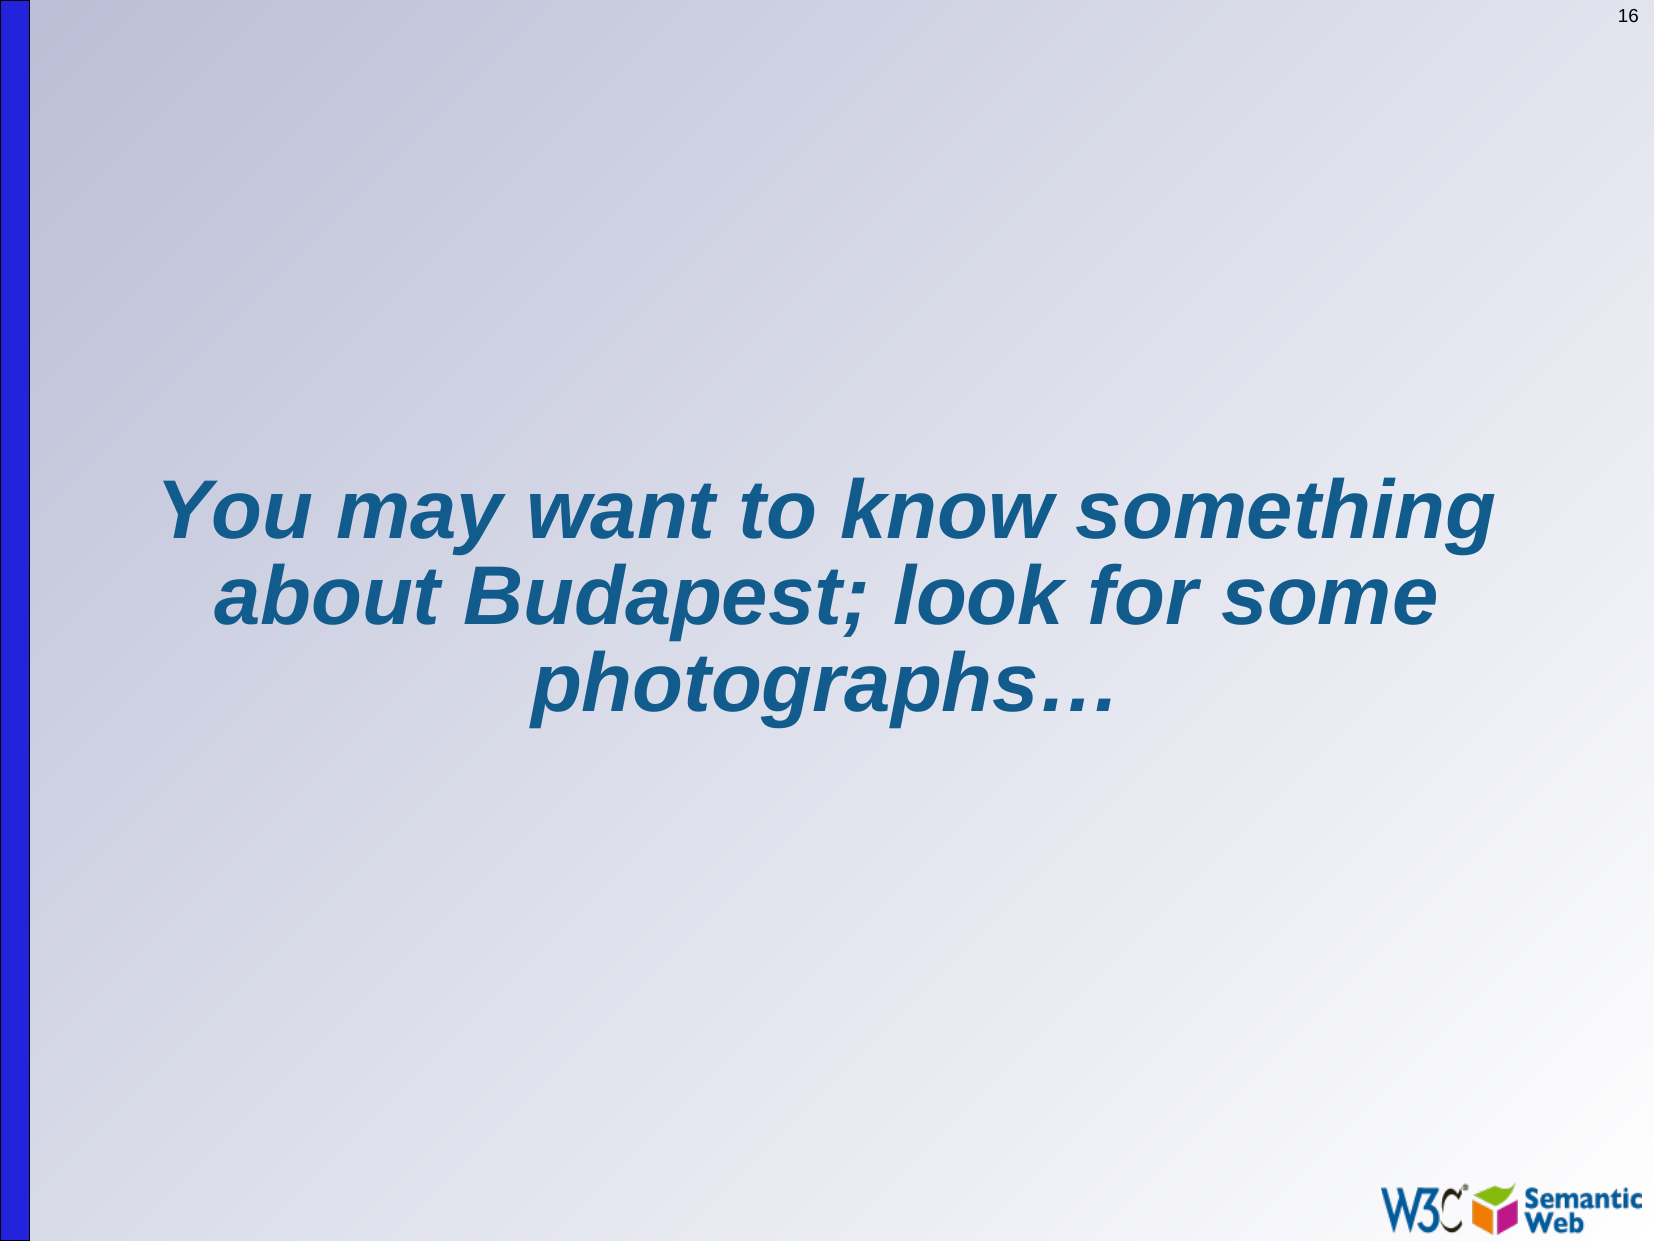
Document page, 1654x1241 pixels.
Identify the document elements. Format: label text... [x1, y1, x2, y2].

title You may want to know something about Budapest; look for some photographs… [59, 463, 1595, 733]
picture [1381, 1181, 1642, 1235]
